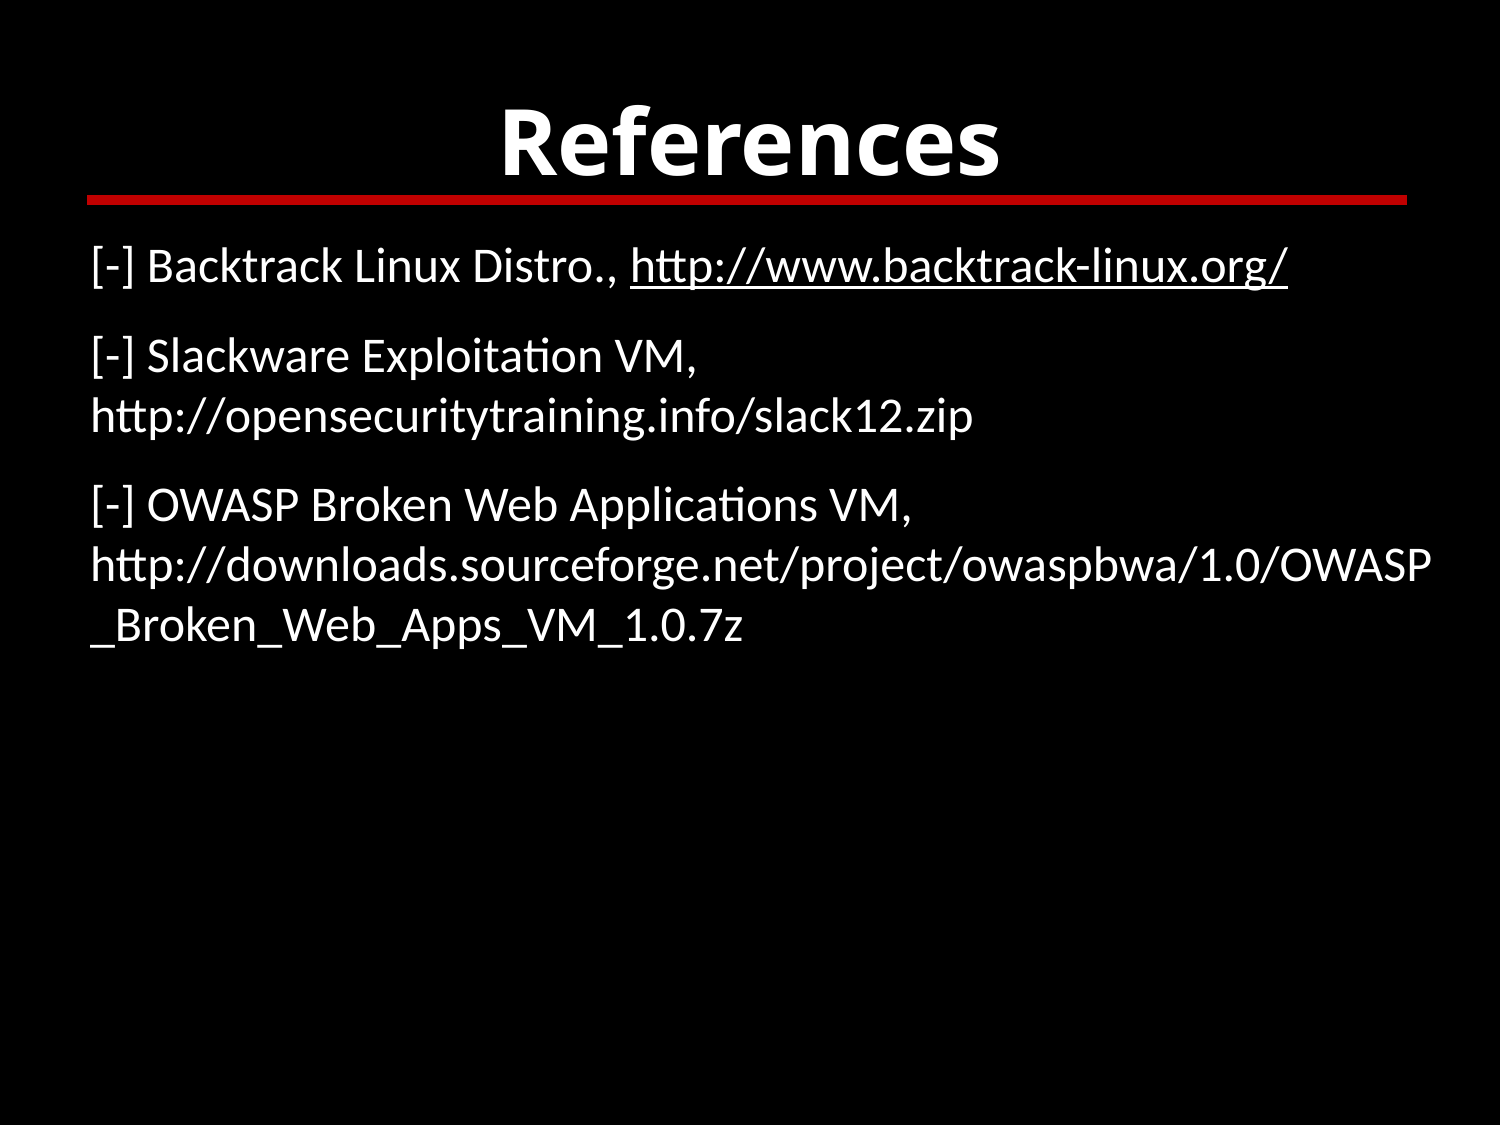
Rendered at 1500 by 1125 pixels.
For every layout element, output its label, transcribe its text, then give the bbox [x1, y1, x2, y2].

title References [75, 45, 1425, 224]
list [-] Backtrack Linux Distro., http://www.backtrack-linux.org/ [-] Slackware Exploitation VM, http://opensecuritytraining.info/slack12.zip [-] OWASP Broken Web Applications VM, http://downloads.sourceforge.net/project/owaspbwa/1.0/OWASP_Broken_Web_Apps_VM_1.0.7z [75, 224, 1450, 1005]
